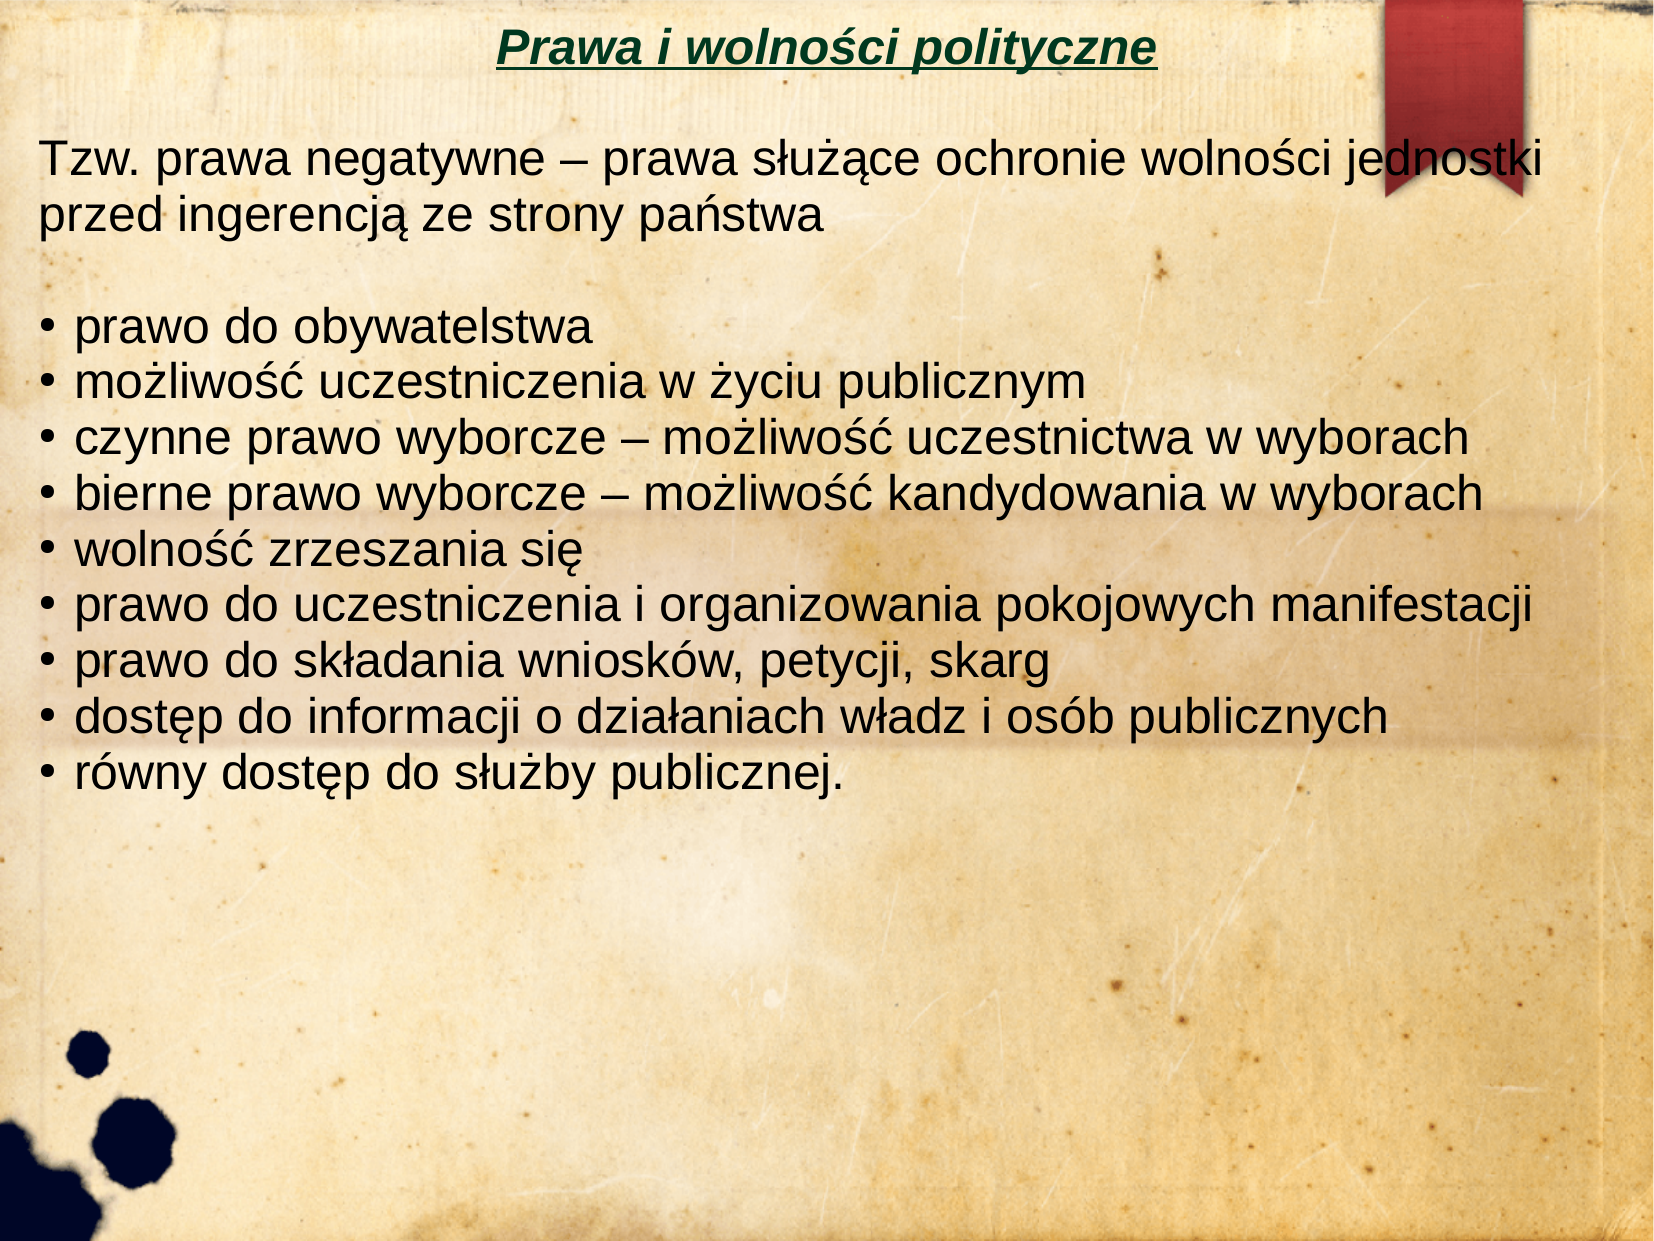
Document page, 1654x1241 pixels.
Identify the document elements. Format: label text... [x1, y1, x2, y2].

picture [0, 0, 1654, 1241]
text_box Prawa i wolności polityczne Tzw. prawa negatywne – prawa służące ochronie wolności jednostki przed ingerencją ze strony państwa prawo do obywatelstwa możliwość uczestniczenia w życiu publicznym czynne prawo wyborcze – możliwość uczestnictwa w wyborach bierne prawo wyborcze – możliwość kandydowania w wyborach wolność zrzeszania się prawo do uczestniczenia i organizowania pokojowych manifestacji prawo do składania wniosków, petycji, skarg dostęp do informacji o działaniach władz i osób publicznych równy dostęp do służby publicznej. [24, 11, 1630, 1004]
